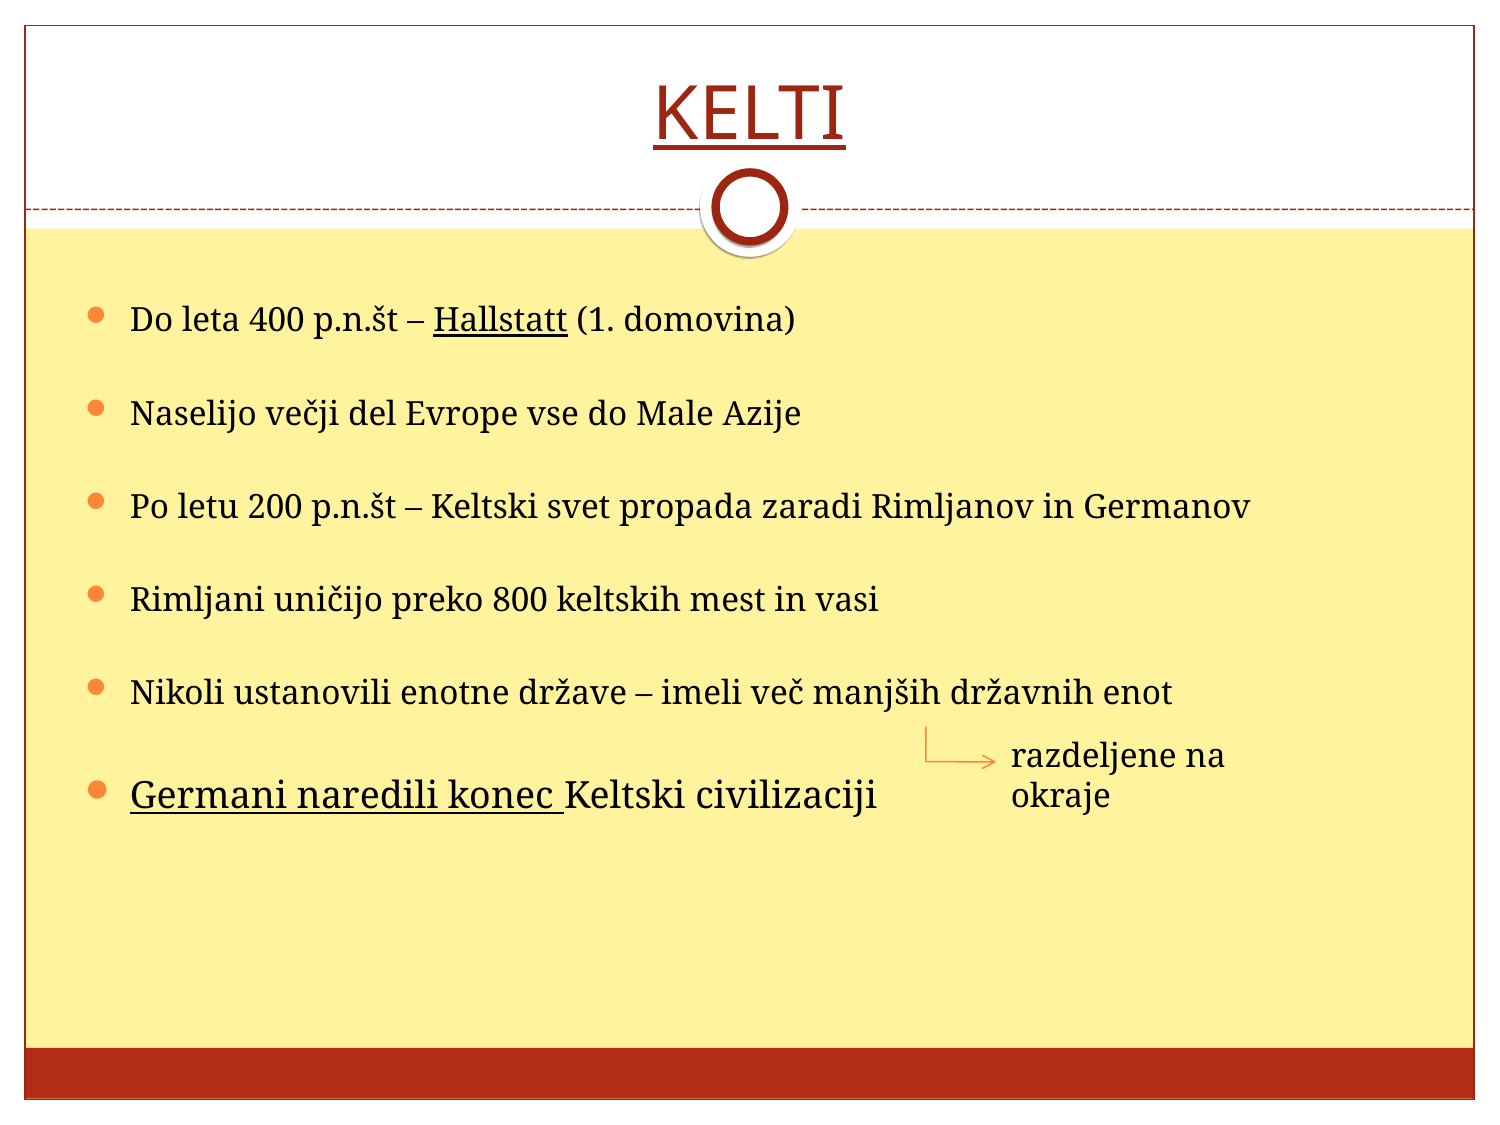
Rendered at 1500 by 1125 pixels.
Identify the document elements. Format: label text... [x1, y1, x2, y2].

title KELTI [49, 37, 1450, 162]
list Do leta 400 p.n.št – Hallstatt (1. domovina) Naselijo večji del Evrope vse do Male Azije Po letu 200 p.n.št – Keltski svet propada zaradi Rimljanov in Germanov Rimljani uničijo preko 800 keltskih mest in vasi Nikoli ustanovili enotne države – imeli več manjših državnih enot Germani naredili konec Keltski civilizaciji [70, 234, 1421, 982]
text_box razdeljene na okraje [996, 726, 1329, 822]
